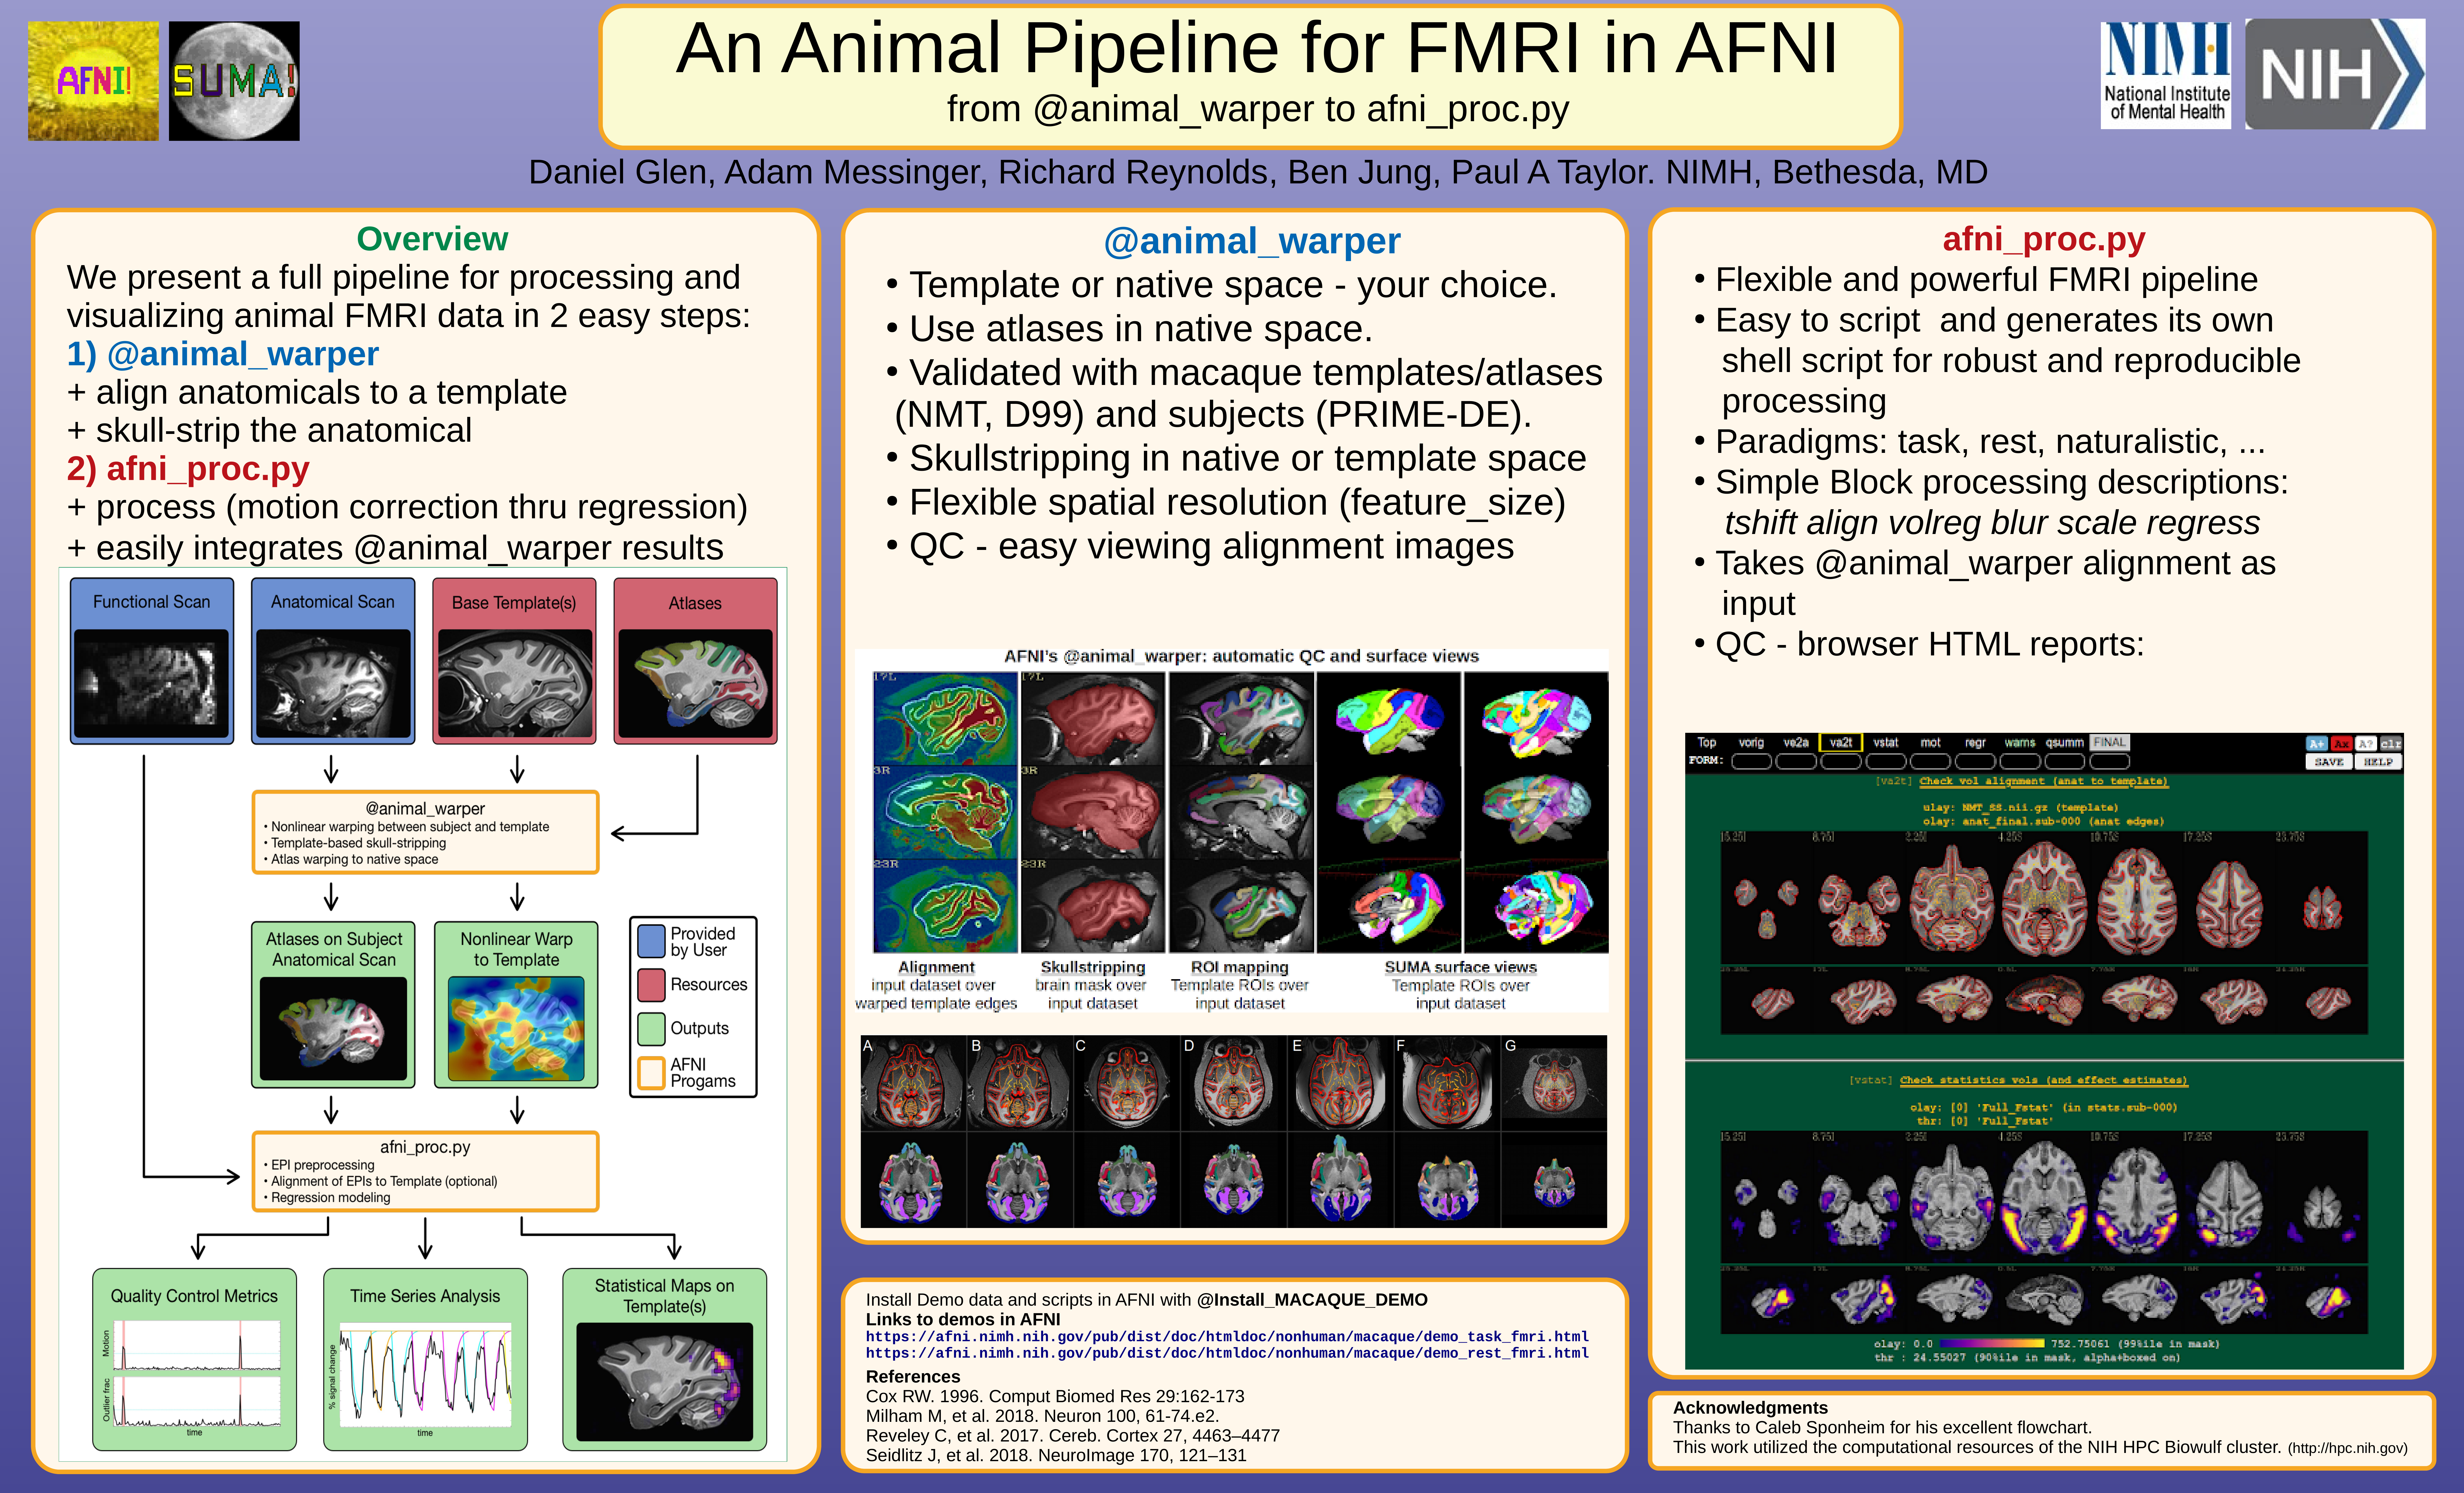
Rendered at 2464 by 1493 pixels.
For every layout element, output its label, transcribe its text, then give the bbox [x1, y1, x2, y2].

text_box @animal_warper Template or native space - your choice. Use atlases in native space. Validated with macaque templates/atlases (NMT, D99) and subjects (PRIME-DE). Skullstripping in native or template space Flexible spatial resolution (feature_size) QC - easy viewing alignment images [863, 218, 1610, 704]
text_box [33, 210, 819, 1472]
text_box [1650, 210, 2434, 1378]
picture [62, 573, 787, 1460]
title An Animal Pipeline for FMRI in AFNI from @animal_warper to afni_proc.py Daniel Glen, Adam Messinger, Richard Reynolds, Ben Jung, Paul A Taylor. NIMH, Bethesda, MD [466, 0, 2051, 222]
text_box [1650, 1393, 2434, 1468]
picture [861, 1034, 1607, 1228]
text_box afni_proc.py Flexible and powerful FMRI pipeline Easy to script and generates its own shell script for robust and reproducible processing Paradigms: task, rest, naturalistic, ... Simple Block processing descriptions: tshift align volreg blur scale regress Takes @animal_warper alignment as input QC - browser HTML reports: [1671, 218, 2418, 711]
text_box Install Demo data and scripts in AFNI with @Install_MACAQUE_DEMO Links to demos in AFNI https://afni.nimh.nih.gov/pub/dist/doc/htmldoc/nonhuman/macaque/demo_task_fmri.html https://afni.nimh.nih.gov/pub/dist/doc/htmldoc/nonhuman/macaque/demo_rest_fmri.html [862, 1288, 1613, 1366]
picture [855, 649, 1609, 1013]
text_box [843, 210, 1627, 1243]
text_box References Cox RW. 1996. Comput Biomed Res 29:162-173 Milham M, et al. 2018. Neuron 100, 61-74.e2. Reveley C, et al. 2017. Cereb. Cortex 27, 4463–4477 Seidlitz J, et al. 2018. NeuroImage 170, 121–131 [862, 1366, 1613, 1469]
picture [2101, 22, 2231, 129]
text_box Overview We present a full pipeline for processing and visualizing animal FMRI data in 2 easy steps: 1) @animal_warper + align anatomicals to a template + skull-strip the anatomical 2) afni_proc.py + process (motion correction thru regression) + easily integrates @animal_warper results [63, 218, 802, 961]
text_box [843, 1280, 1627, 1471]
picture [2245, 19, 2426, 129]
picture [1685, 733, 2404, 1370]
picture [28, 21, 159, 141]
picture [169, 21, 300, 141]
text_box Acknowledgments Thanks to Caleb Sponheim for his excellent flowchart. This work utilized the computational resources of the NIH HPC Biowulf cluster. (http://hpc.nih.gov) [1669, 1396, 2420, 1493]
